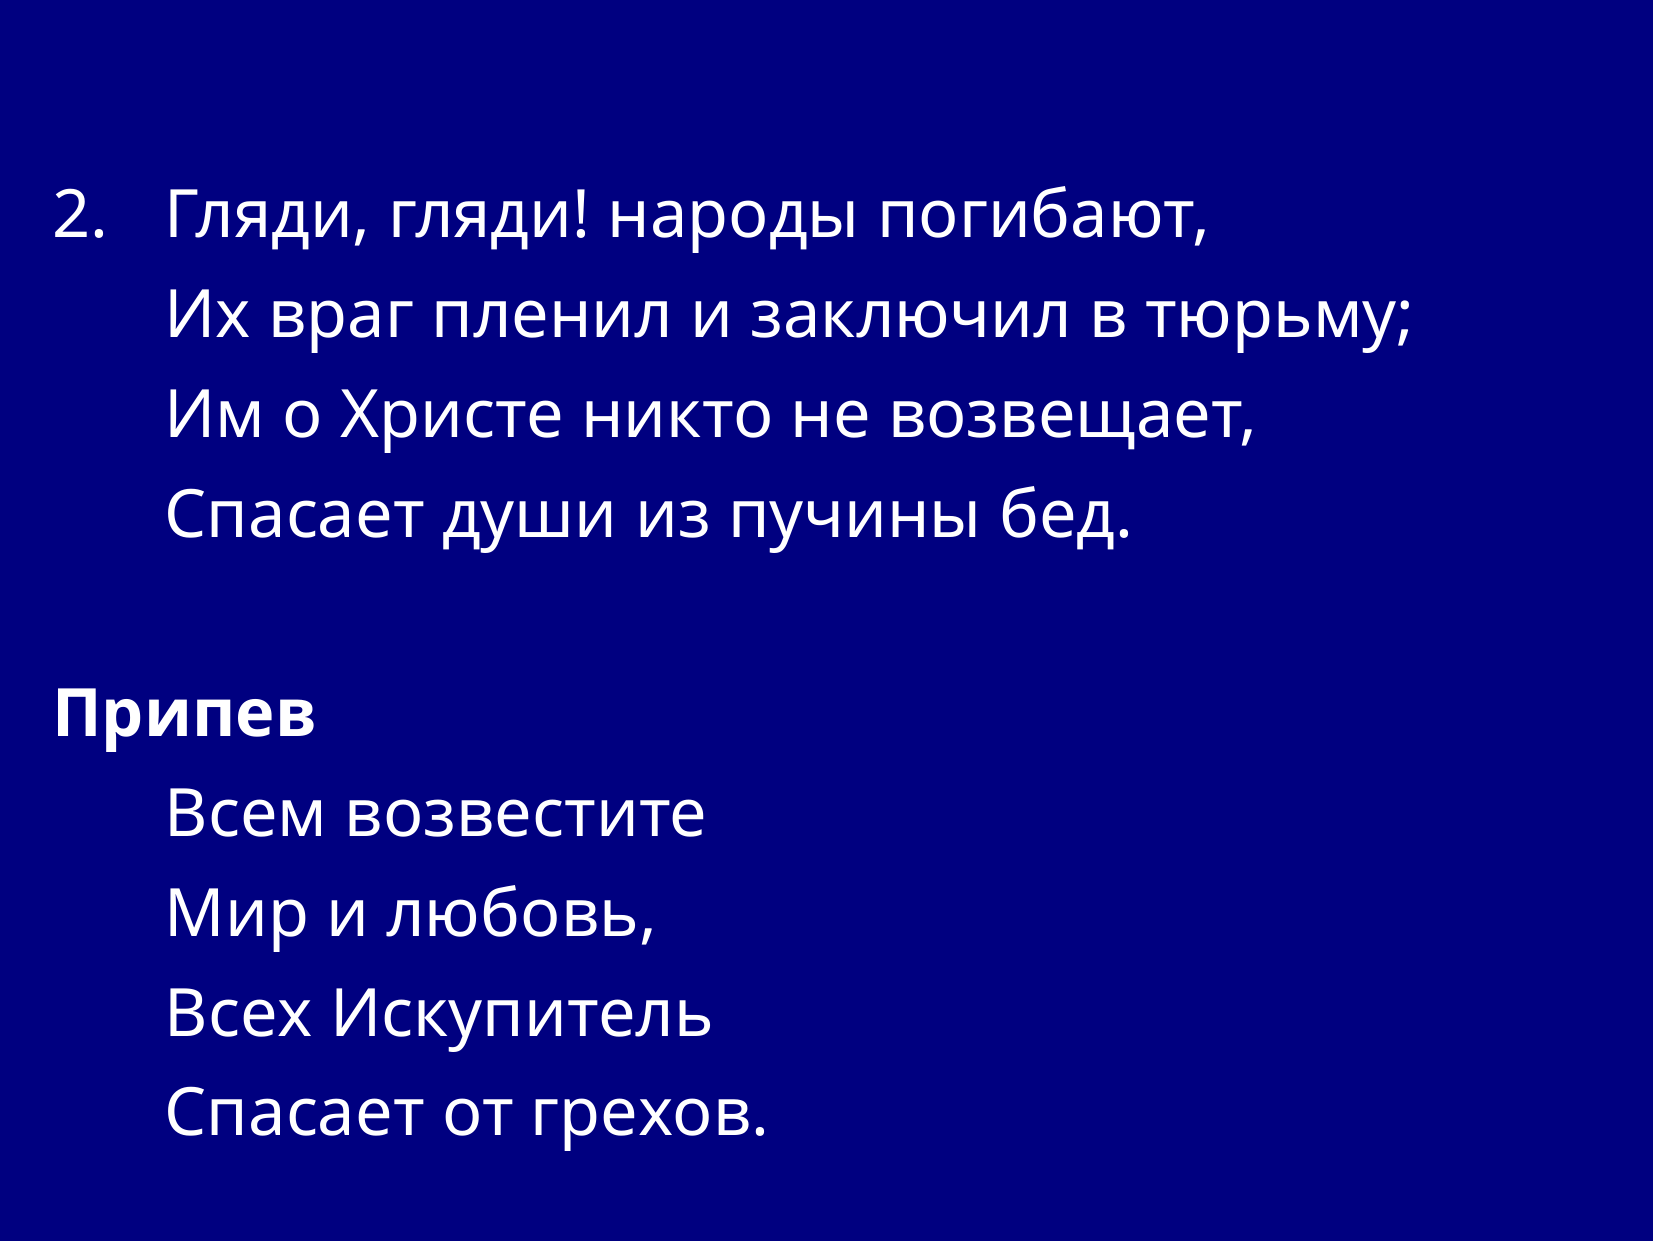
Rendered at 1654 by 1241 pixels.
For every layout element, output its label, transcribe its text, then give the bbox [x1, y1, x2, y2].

text_box 2. Гляди, гляди! народы погибают, Их враг пленил и заключил в тюрьму; Им о Христе никто не возвещает, Спасает души из пучины бед. Припев Всем возвестите Мир и любовь, Всех Искупитель Спасает от грехов. [37, 150, 1651, 1163]
